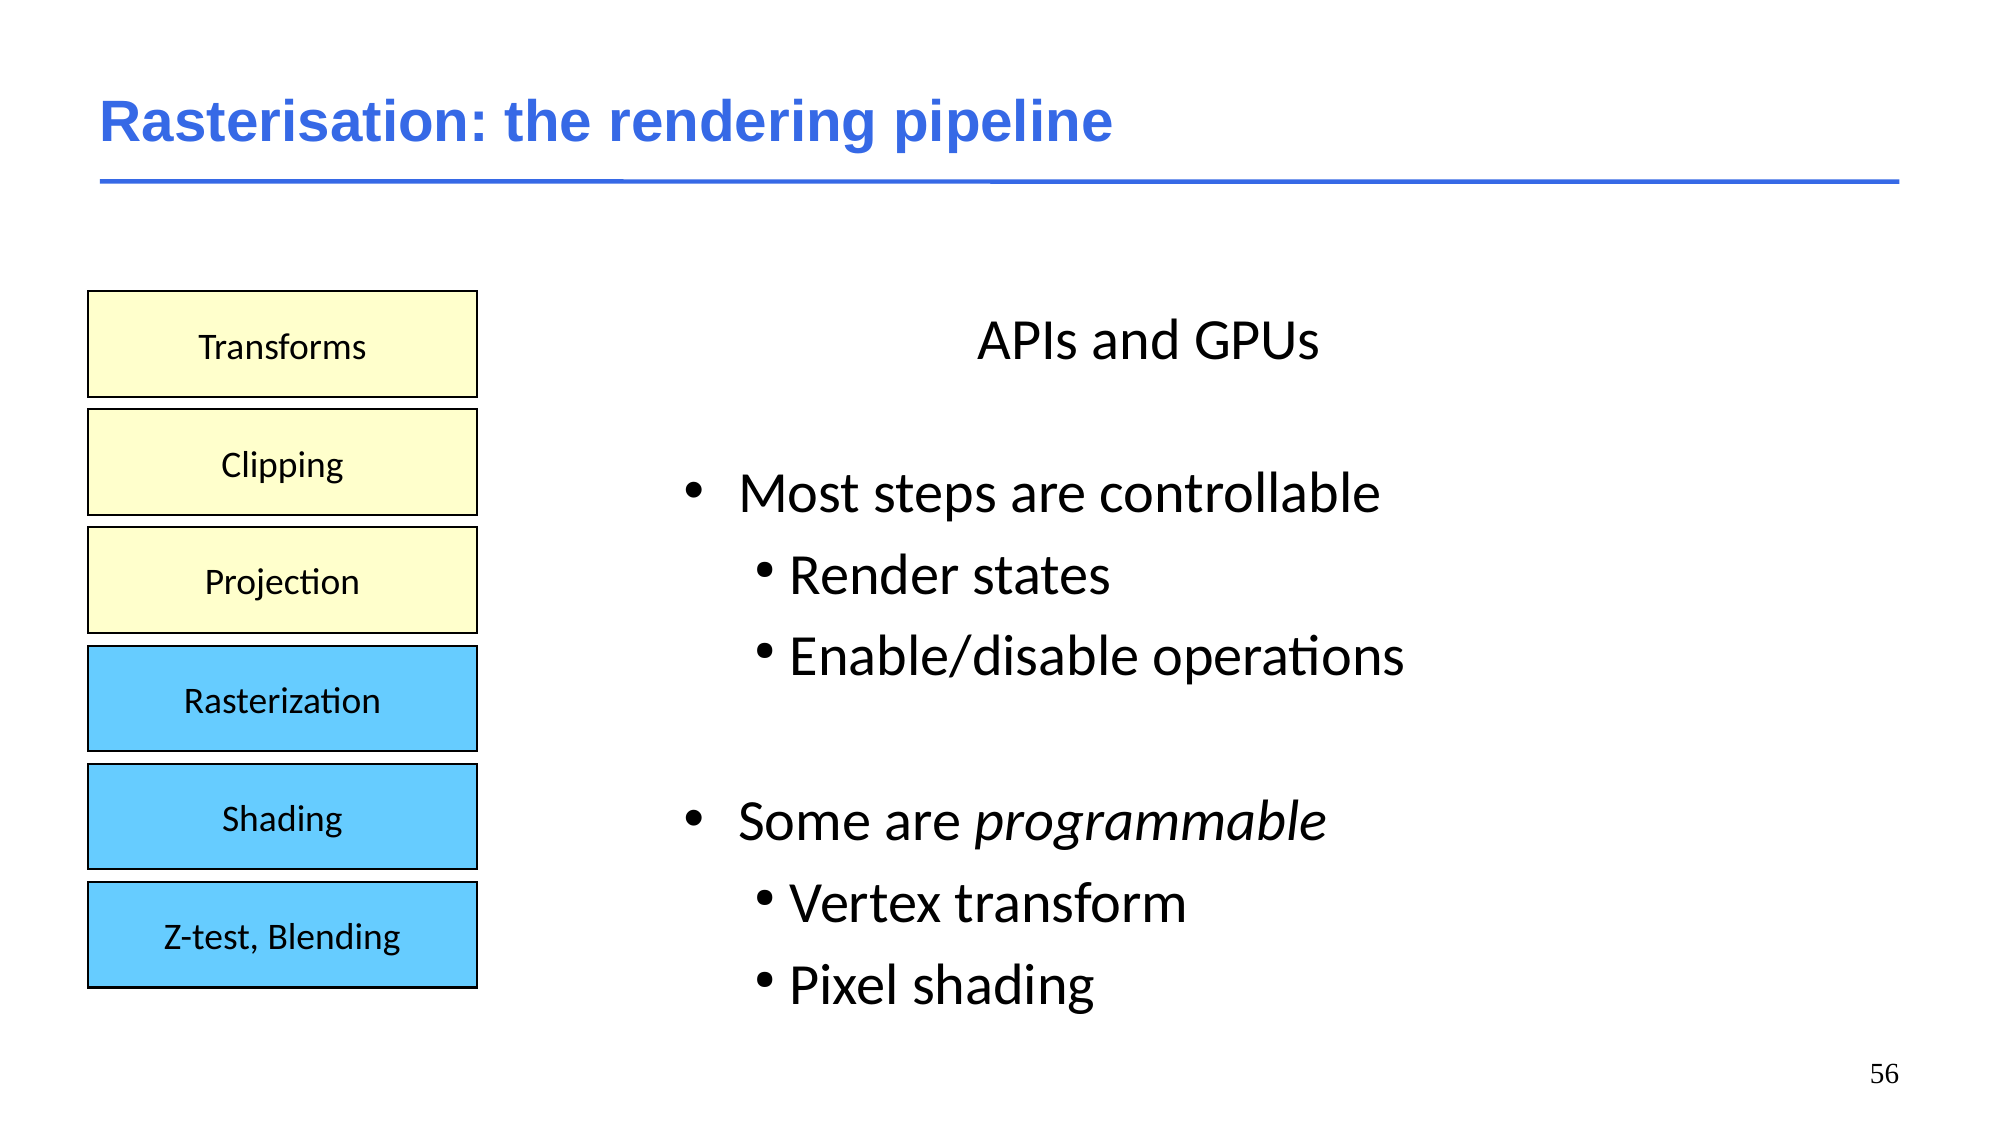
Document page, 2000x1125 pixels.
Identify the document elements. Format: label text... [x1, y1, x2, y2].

list [798, 975, 812, 986]
text_box APIs and GPUs Most steps are controllable Render states Enable/disable operations Some are programmable Vertex transform Pixel shading [668, 293, 1575, 641]
title Rasterisation: the rendering pipeline [99, 27, 1900, 215]
list [1000, 980, 1015, 1000]
text_box Z-test, Blending [87, 881, 478, 988]
list [112, 975, 1912, 1088]
text_box Transforms [87, 291, 478, 397]
text_box Clipping [87, 409, 478, 515]
text_box Rasterization [87, 645, 478, 752]
text_box Projection [87, 526, 478, 633]
text_box Shading [87, 763, 478, 870]
